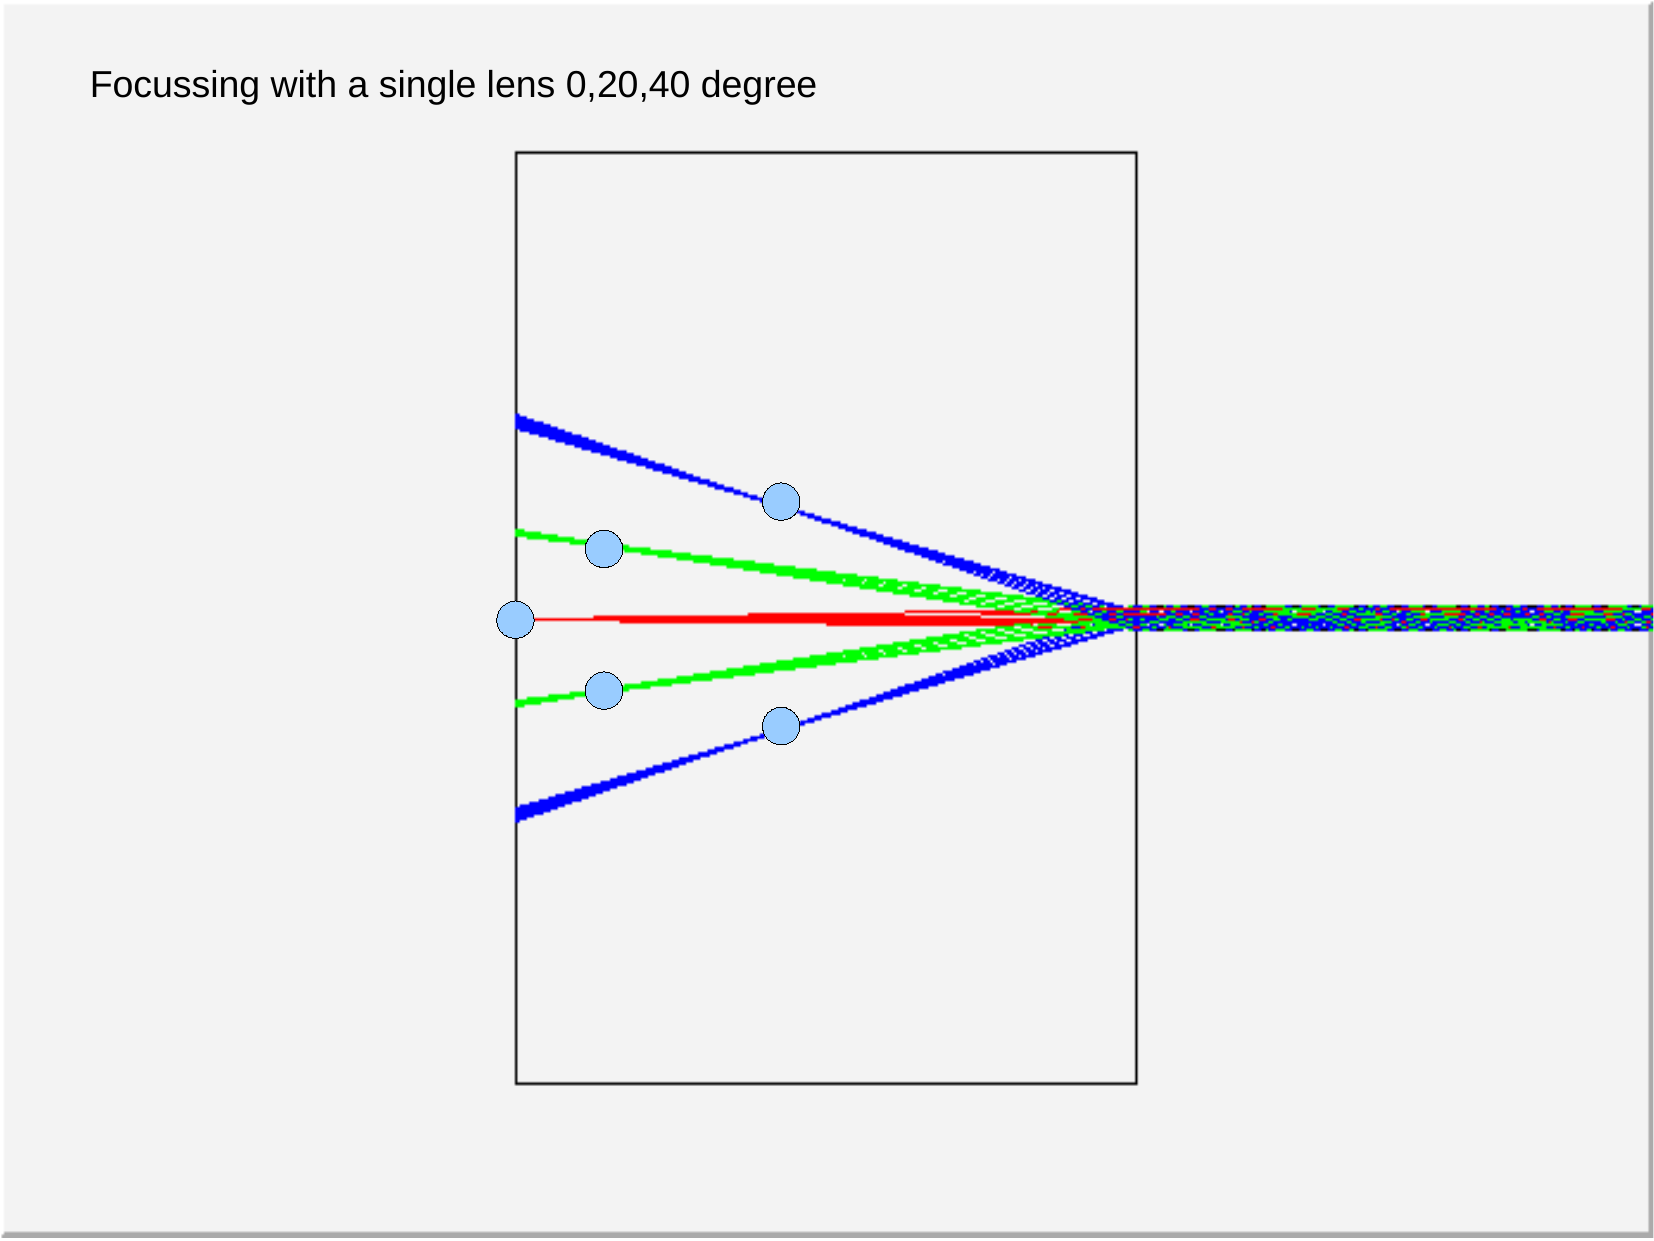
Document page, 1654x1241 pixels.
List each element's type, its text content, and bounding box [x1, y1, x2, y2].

text_box [496, 600, 535, 639]
text_box [762, 707, 800, 745]
picture [0, 0, 1654, 1238]
text_box [585, 671, 623, 710]
text_box [762, 482, 800, 521]
text_box Focussing with a single lens 0,20,40 degree [75, 55, 832, 113]
text_box [585, 530, 623, 568]
